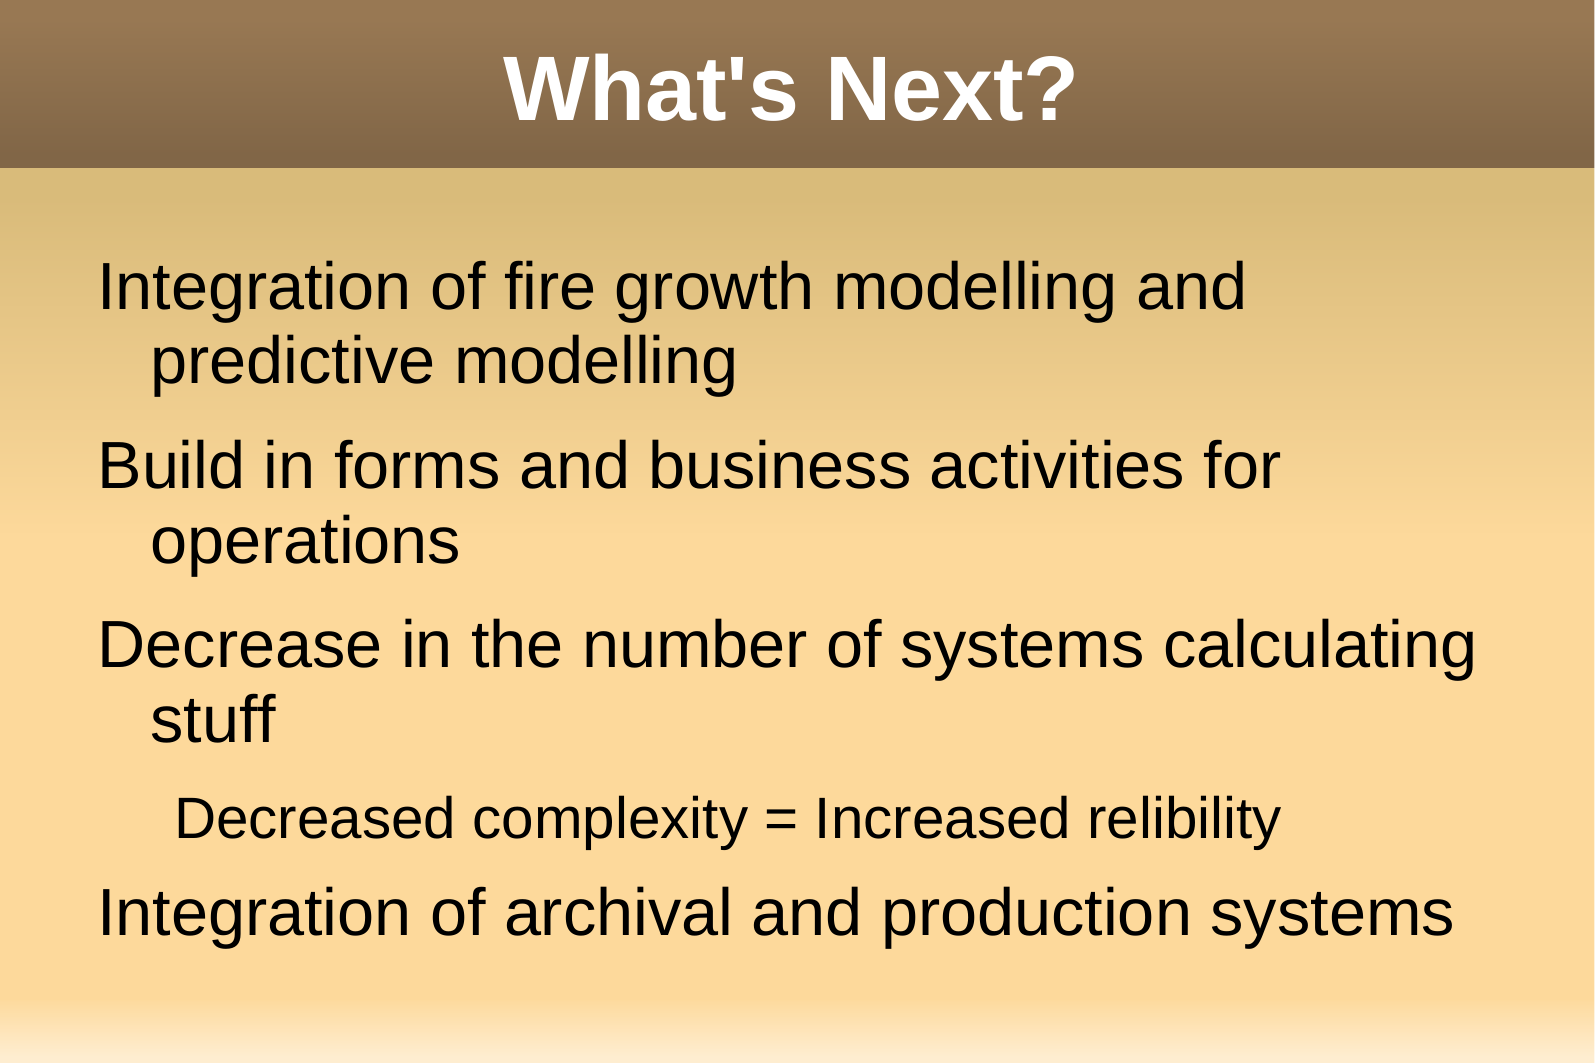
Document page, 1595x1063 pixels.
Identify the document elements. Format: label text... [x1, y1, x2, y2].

list Integration of fire growth modelling and predictive modelling Build in forms and business activities for operations Decrease in the number of systems calculating stuff Decreased complexity = Increased relibility Integration of archival and production systems [79, 248, 1515, 950]
picture [0, 0, 1595, 1063]
title What's Next? [74, 7, 1510, 171]
